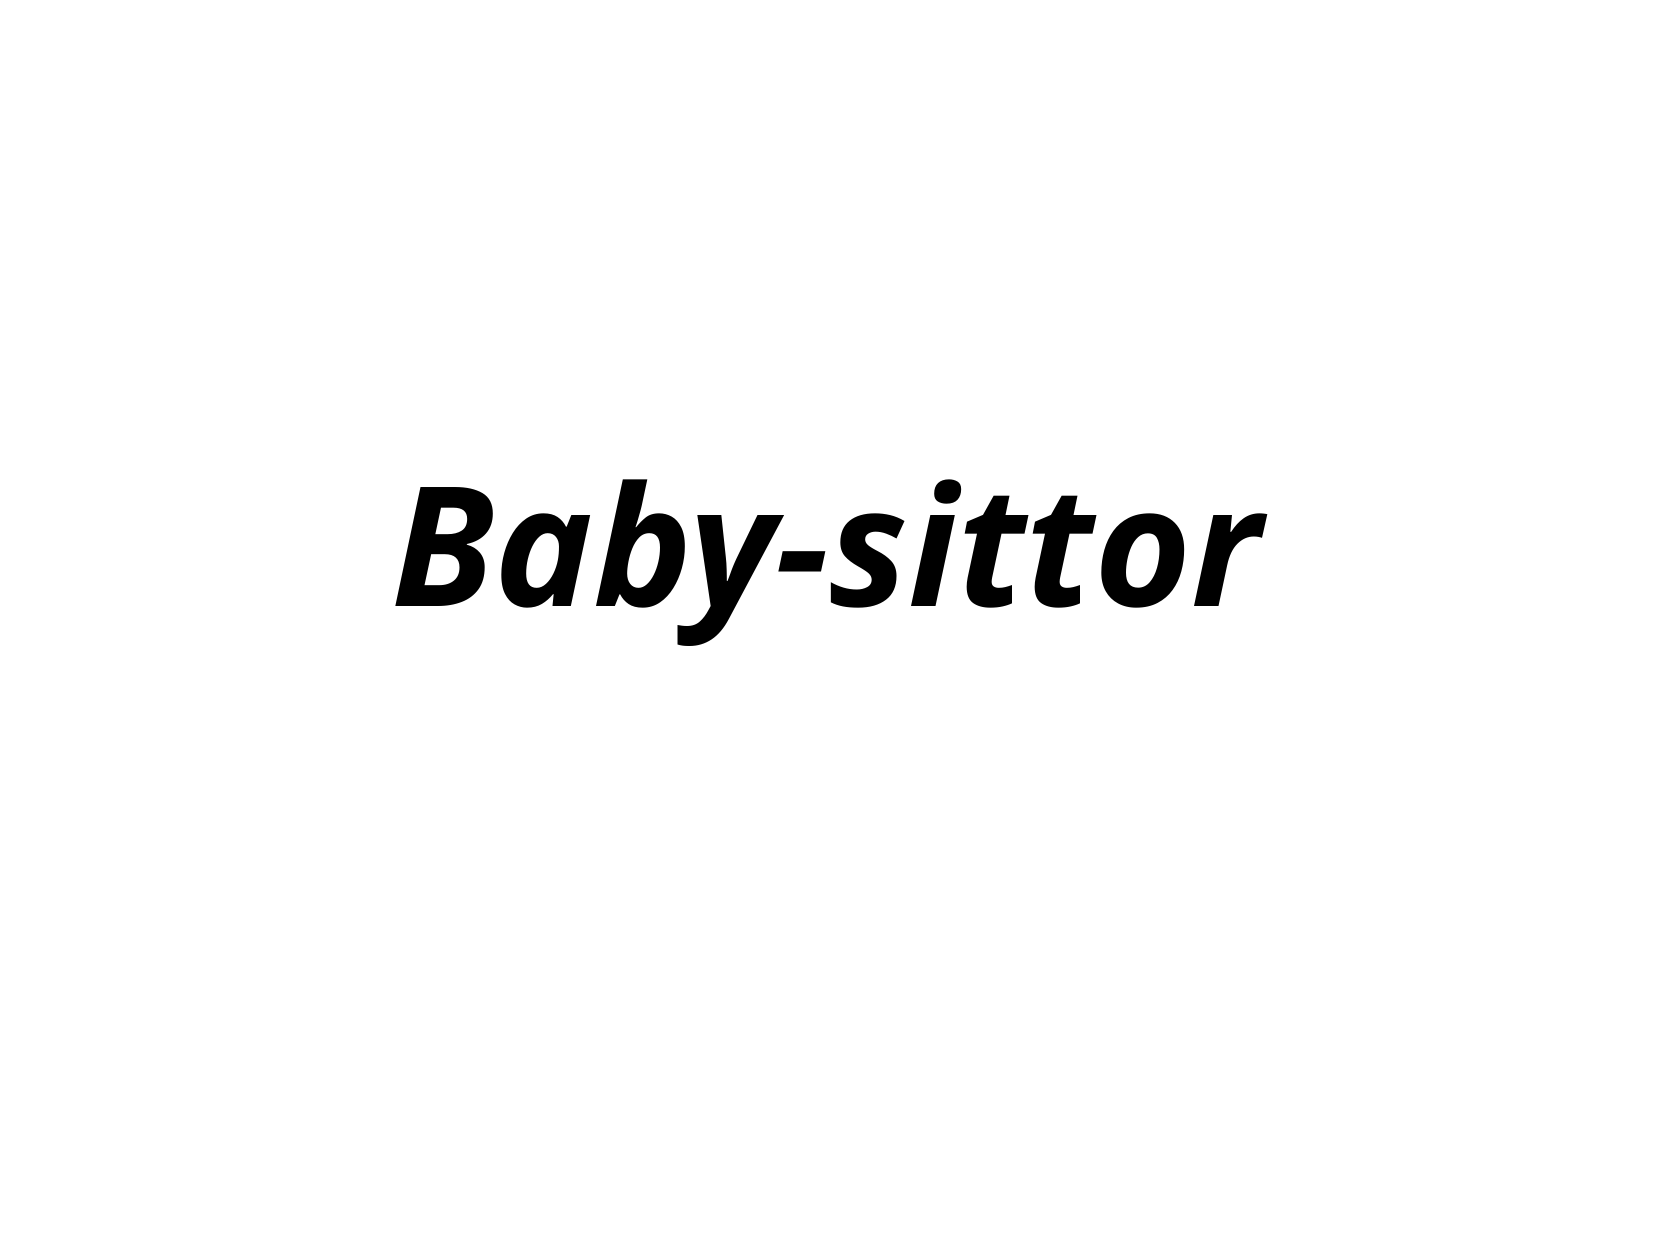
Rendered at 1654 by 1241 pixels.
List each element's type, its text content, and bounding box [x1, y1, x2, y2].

list Baby-sittor [82, 290, 1571, 643]
